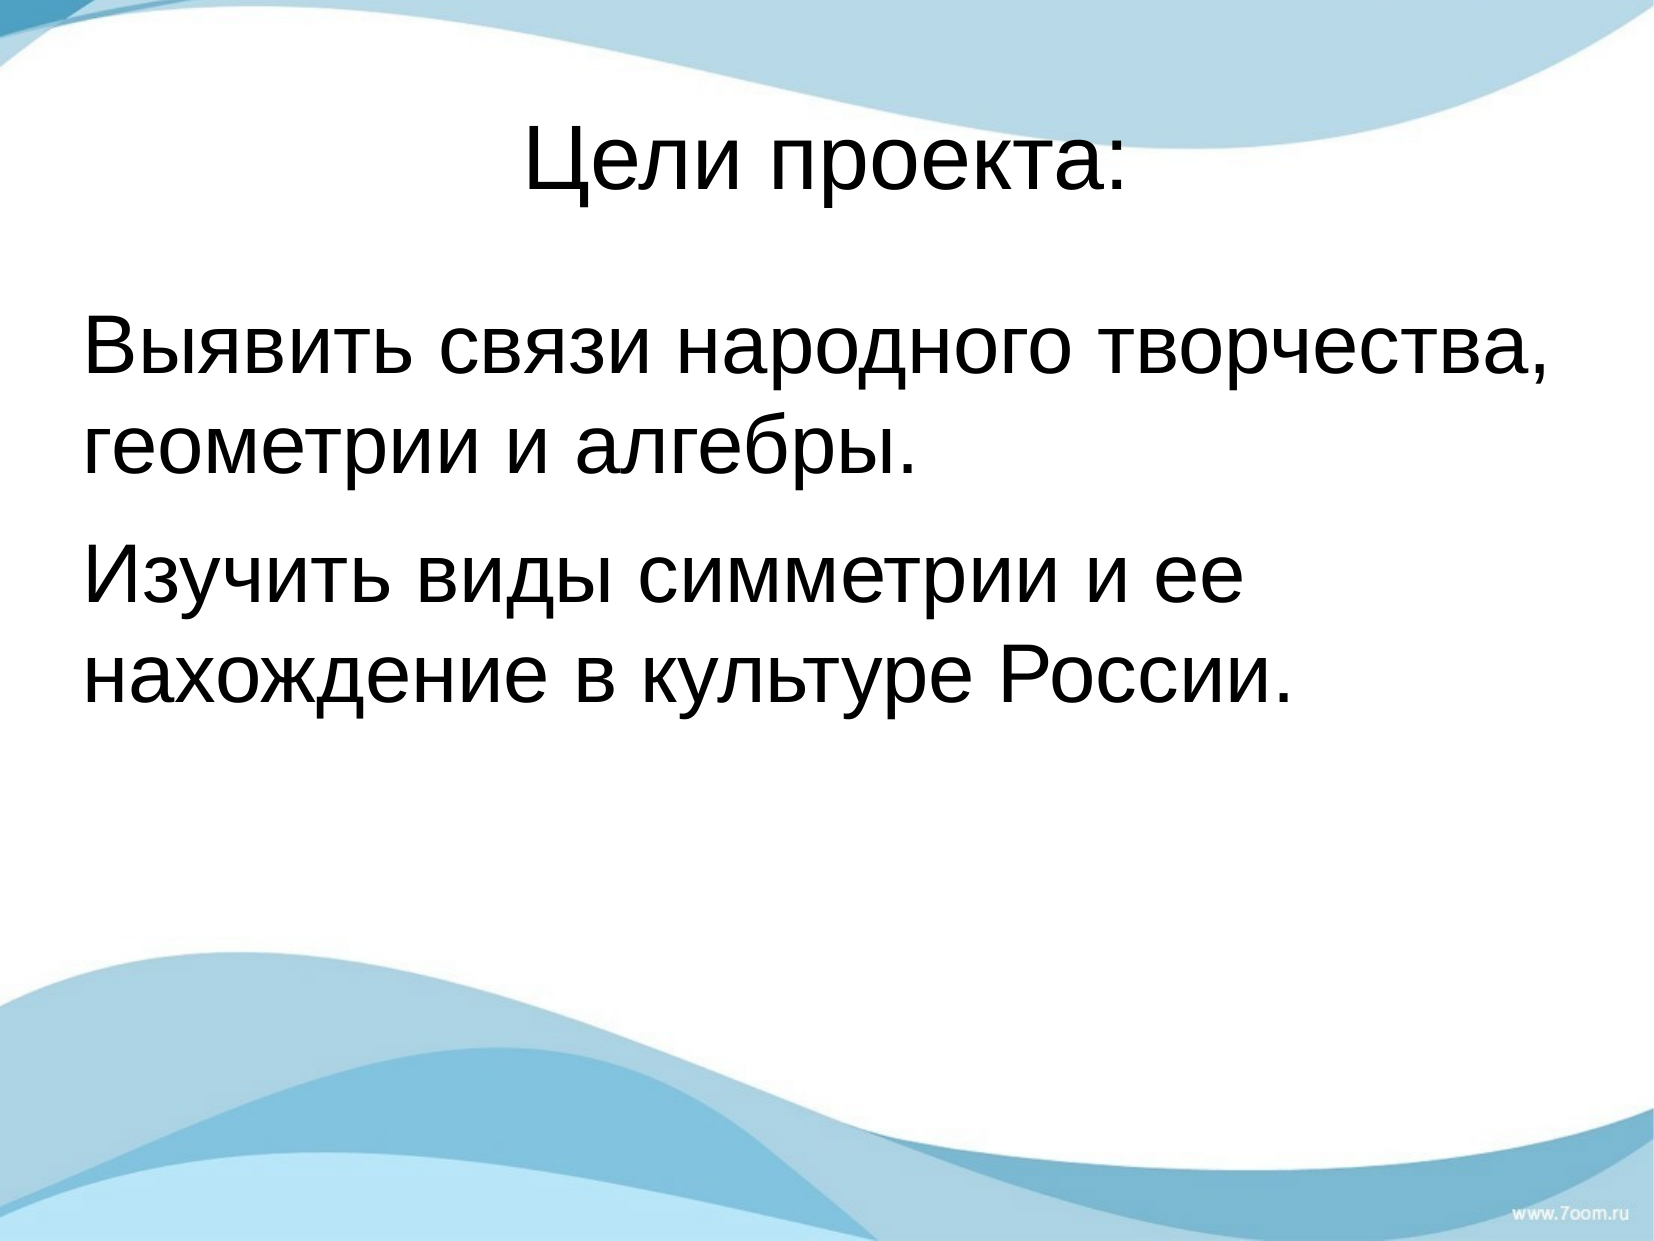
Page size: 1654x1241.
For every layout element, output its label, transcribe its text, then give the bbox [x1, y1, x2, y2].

list Выявить связи народного творчества, геометрии и алгебры. Изучить виды симметрии и ее нахождение в культуре России. [82, 290, 1571, 1109]
title Цели проекта: [82, 49, 1571, 257]
